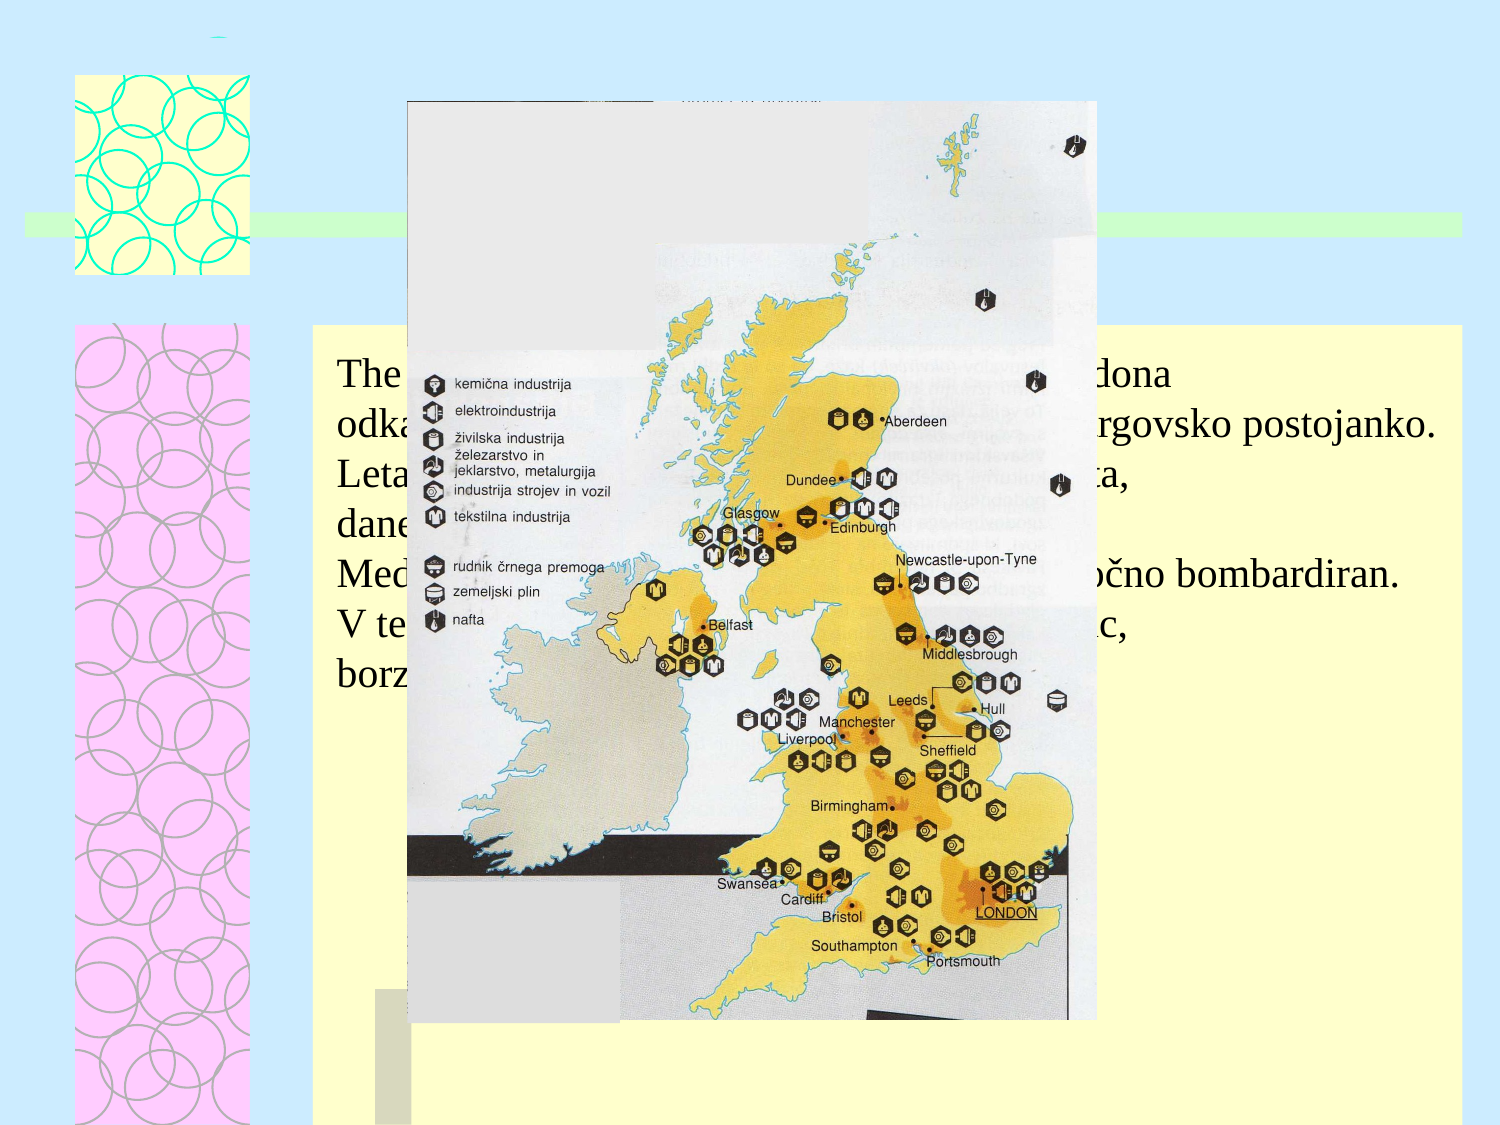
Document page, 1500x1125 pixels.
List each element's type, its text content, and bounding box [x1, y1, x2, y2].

text_box [407, 101, 869, 350]
text_box The City of London je finančno središče Londona odkar so Rimljani pred 2000 leti tu postavili trgovsko postojanko. Leta je bilo to največje bivalno področje mesta, danes pa je le malo ljudi živi tu. Med II. Svetovno vojno je bil ta del mesta močno bombardiran. V tem delu mesta so sedeži bank, zavarovalnic, borznih posrednikov in odvetniških pisarn. [321, 338, 407, 754]
text_box The City of London je finančno središče Londona odkar so Rimljani pred 2000 leti tu postavili trgovsko postojanko. Leta je bilo to največje bivalno področje mesta, danes pa je le malo ljudi živi tu. Med II. Svetovno vojno je bil ta del mesta močno bombardiran. V tem delu mesta so sedeži bank, zavarovalnic, borznih posrednikov in odvetniških pisarn. [1097, 338, 1463, 754]
picture [407, 101, 1097, 1020]
text_box [407, 881, 620, 1024]
